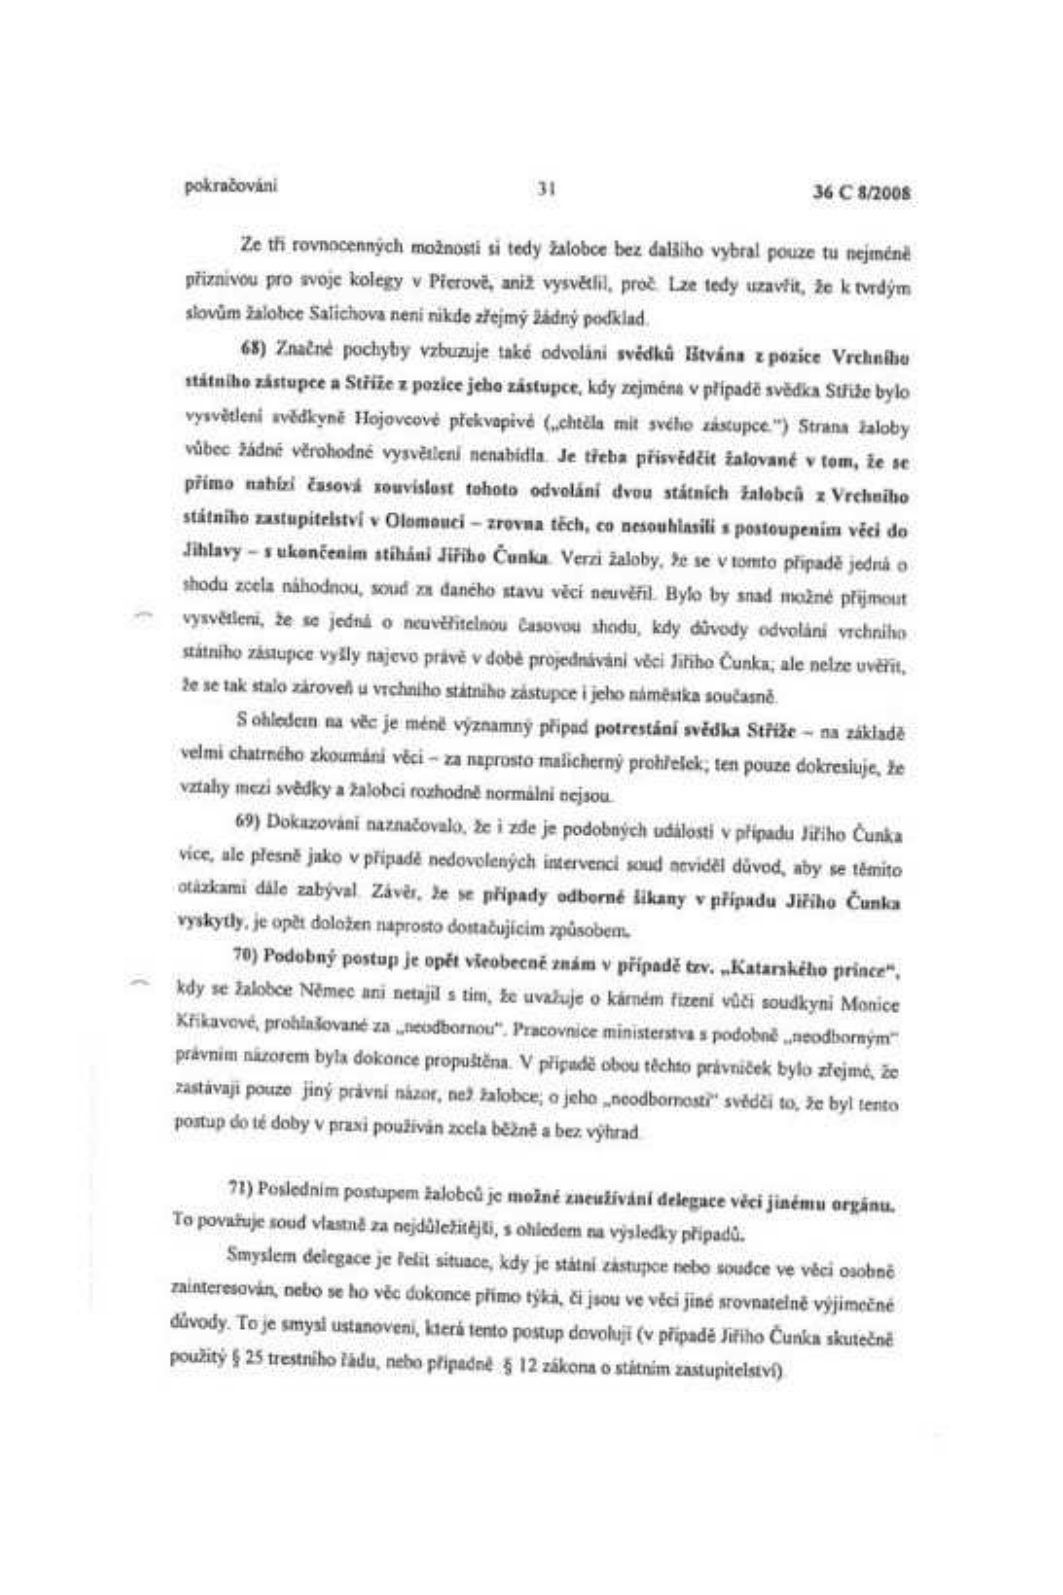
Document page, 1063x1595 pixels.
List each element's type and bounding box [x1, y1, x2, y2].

picture [62, 132, 1008, 1468]
